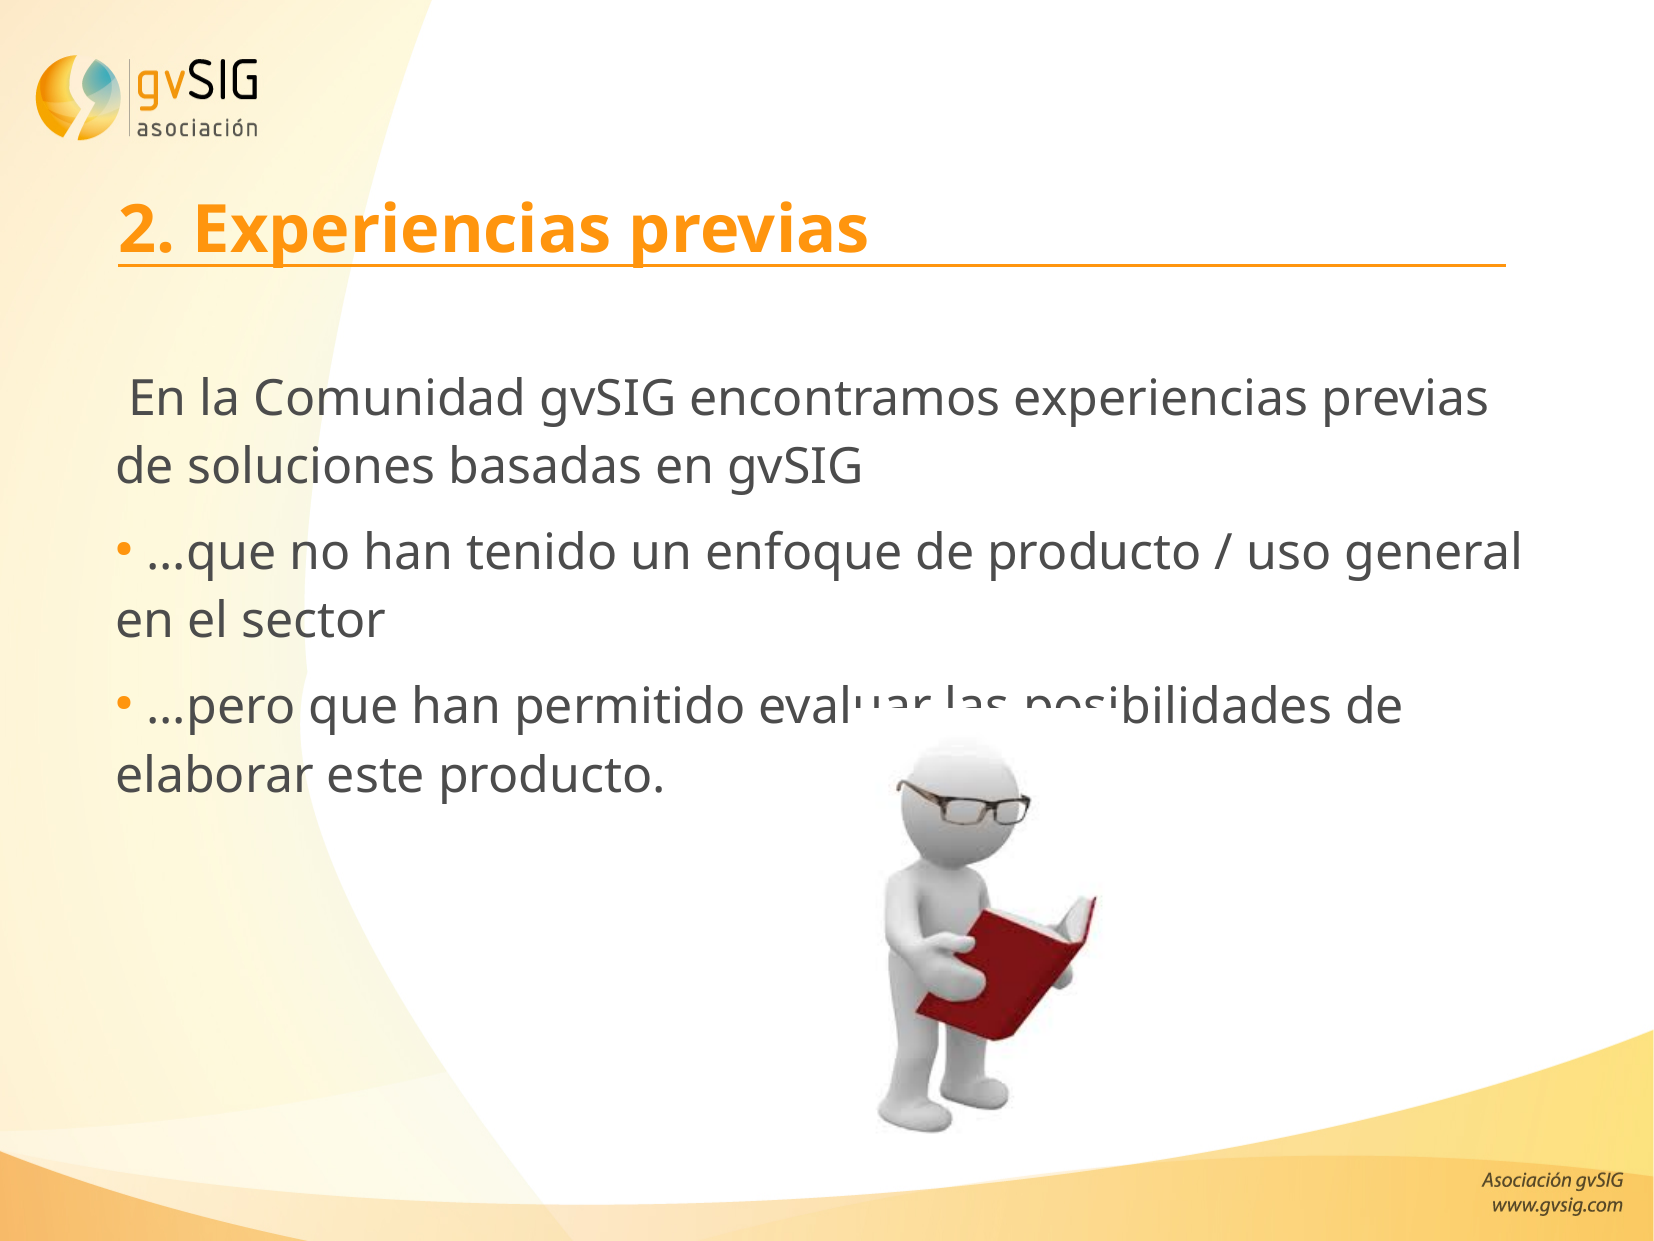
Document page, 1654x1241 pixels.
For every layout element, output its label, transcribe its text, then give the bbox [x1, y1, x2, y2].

title 2. Experiencias previas [118, 177, 1607, 276]
picture [0, 0, 1654, 1241]
text_box En la Comunidad gvSIG encontramos experiencias previas de soluciones basadas en gvSIG ...que no han tenido un enfoque de producto / uso general en el sector ...pero que han permitido evaluar las posibilidades de elaborar este producto. [100, 354, 1565, 1034]
